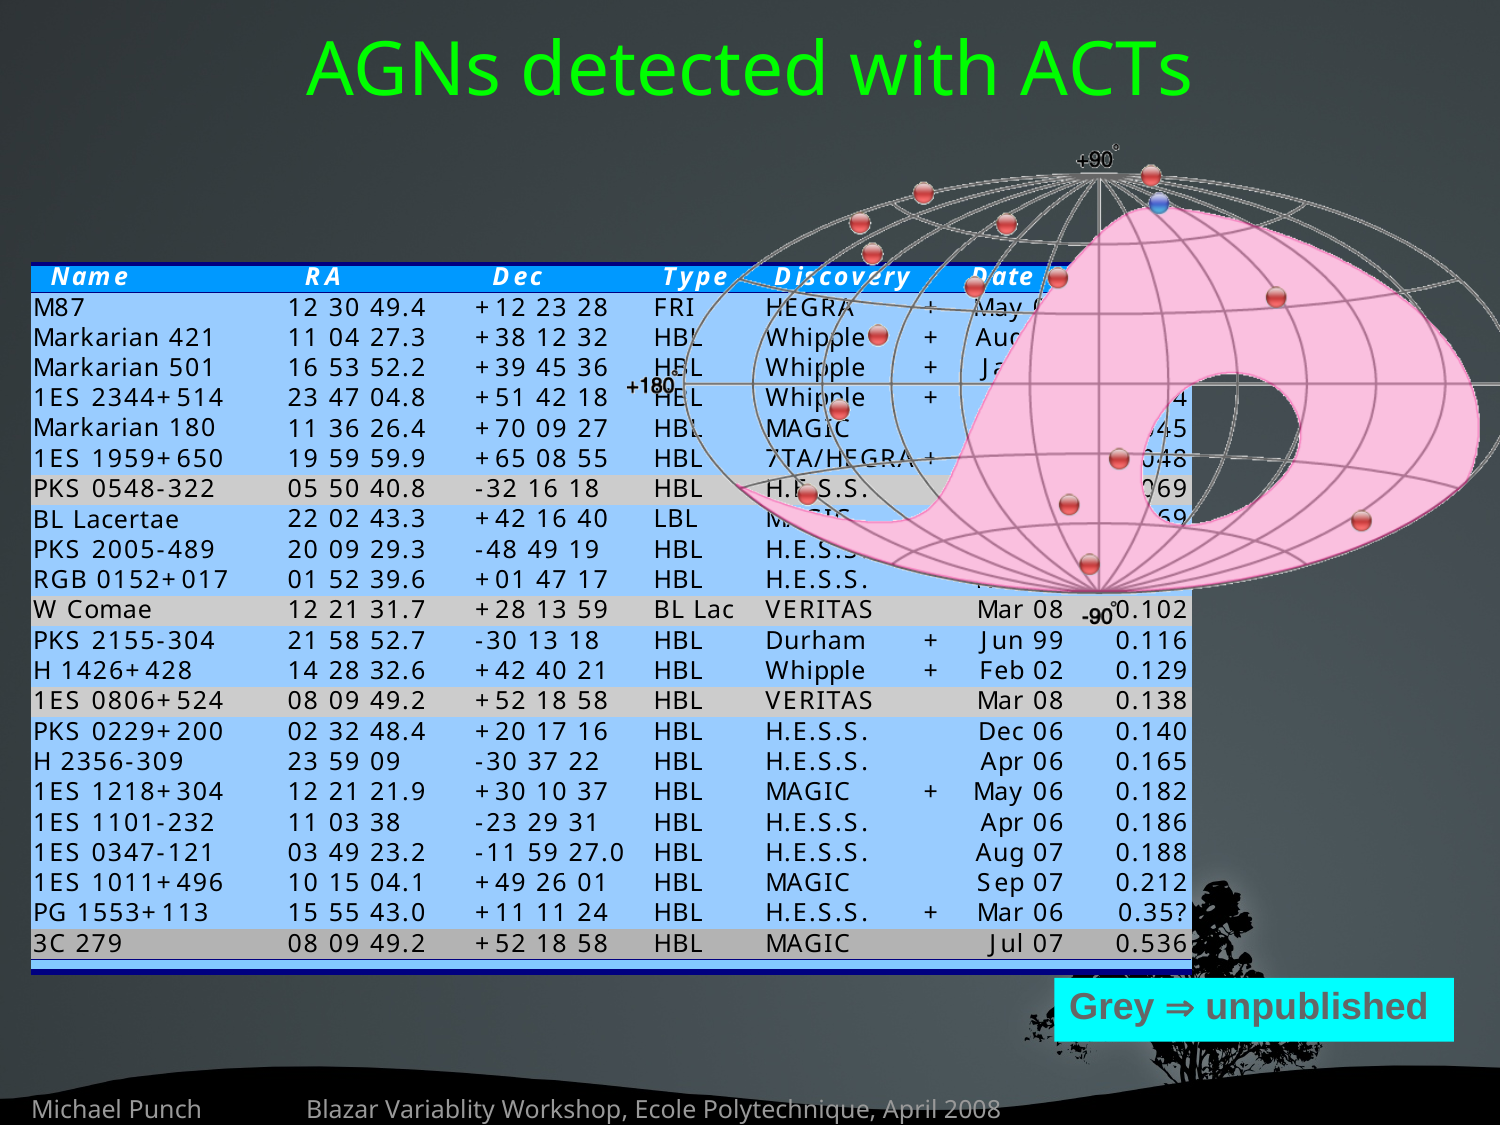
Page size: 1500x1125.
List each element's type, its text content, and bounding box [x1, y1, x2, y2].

chart [30, 262, 1194, 975]
text_box Grey  unpublished [1054, 977, 1454, 1042]
picture [0, 0, 1500, 1125]
title AGNs detected with ACTs [75, 15, 1425, 119]
